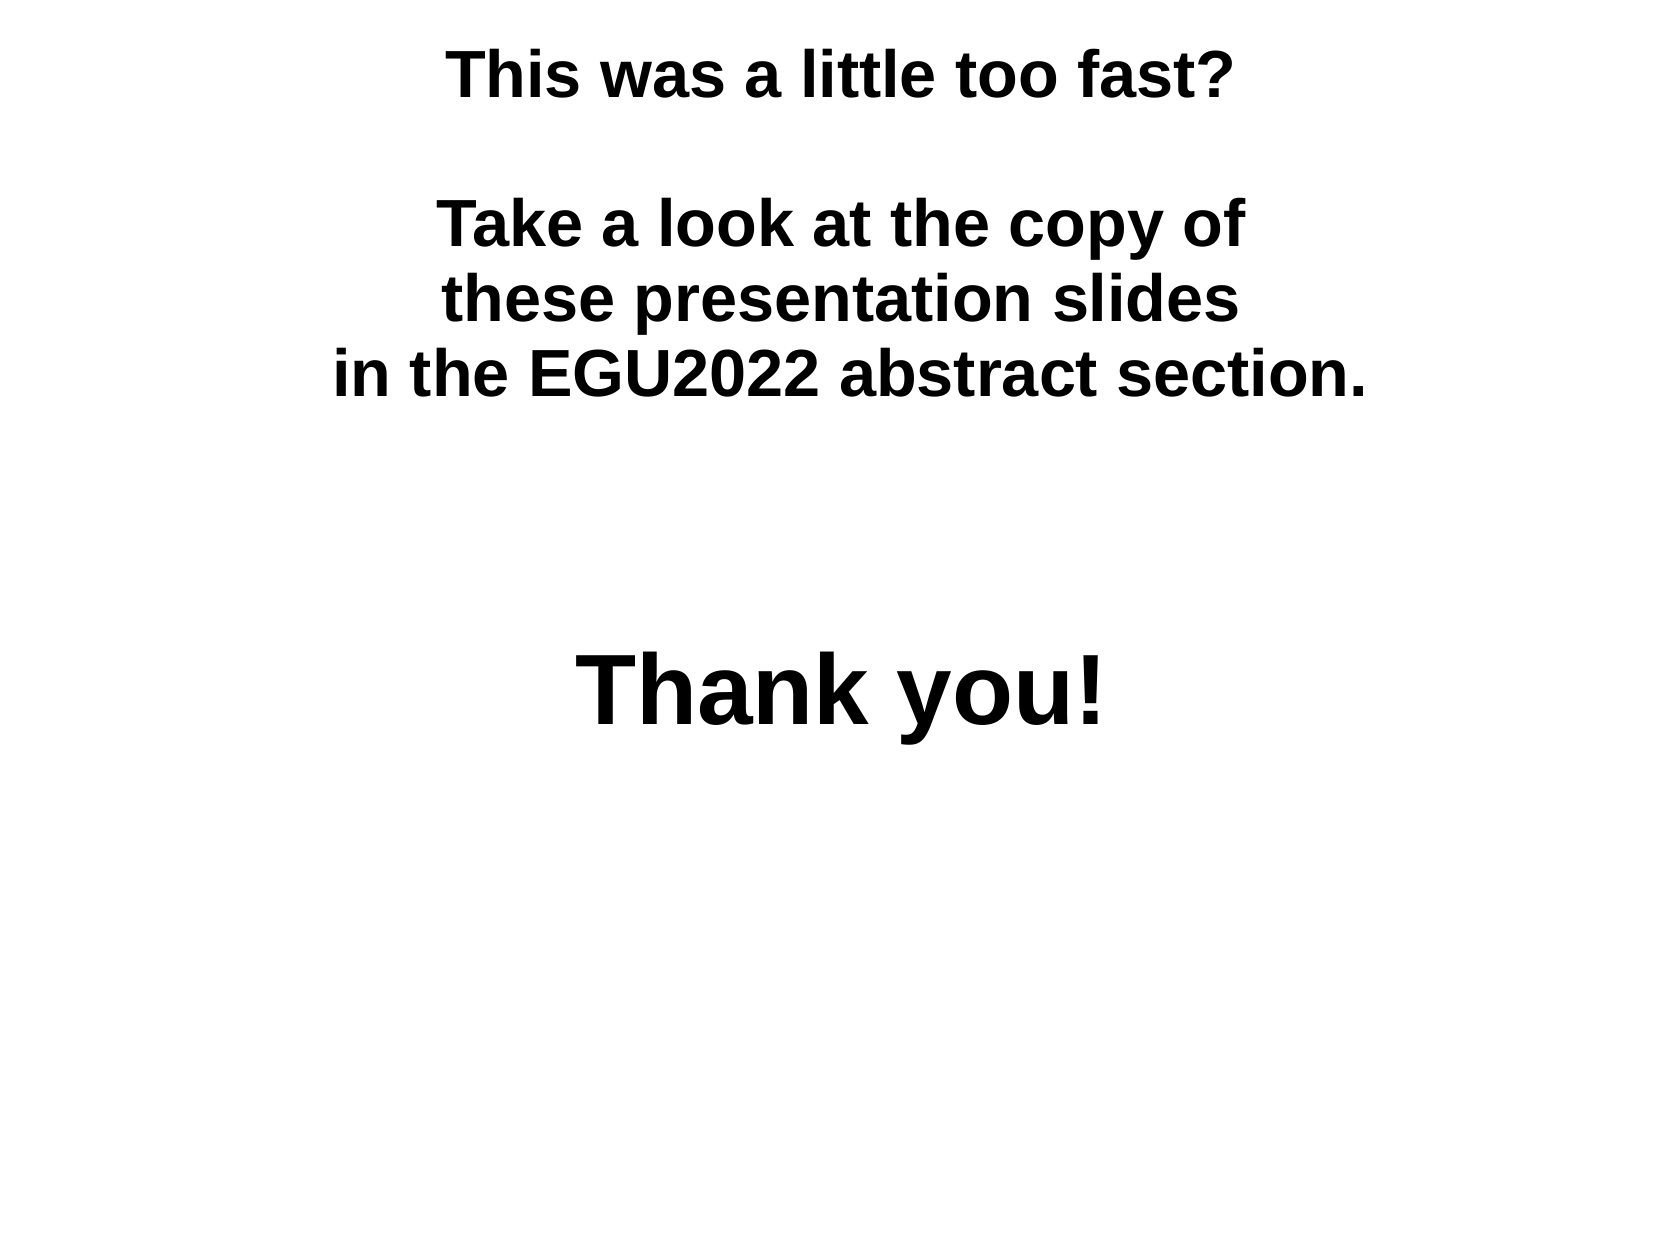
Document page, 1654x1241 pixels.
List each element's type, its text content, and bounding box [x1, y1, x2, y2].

text_box This was a little too fast? Take a look at the copy of these presentation slides in the EGU2022 abstract section. Thank you! [59, 29, 1625, 754]
